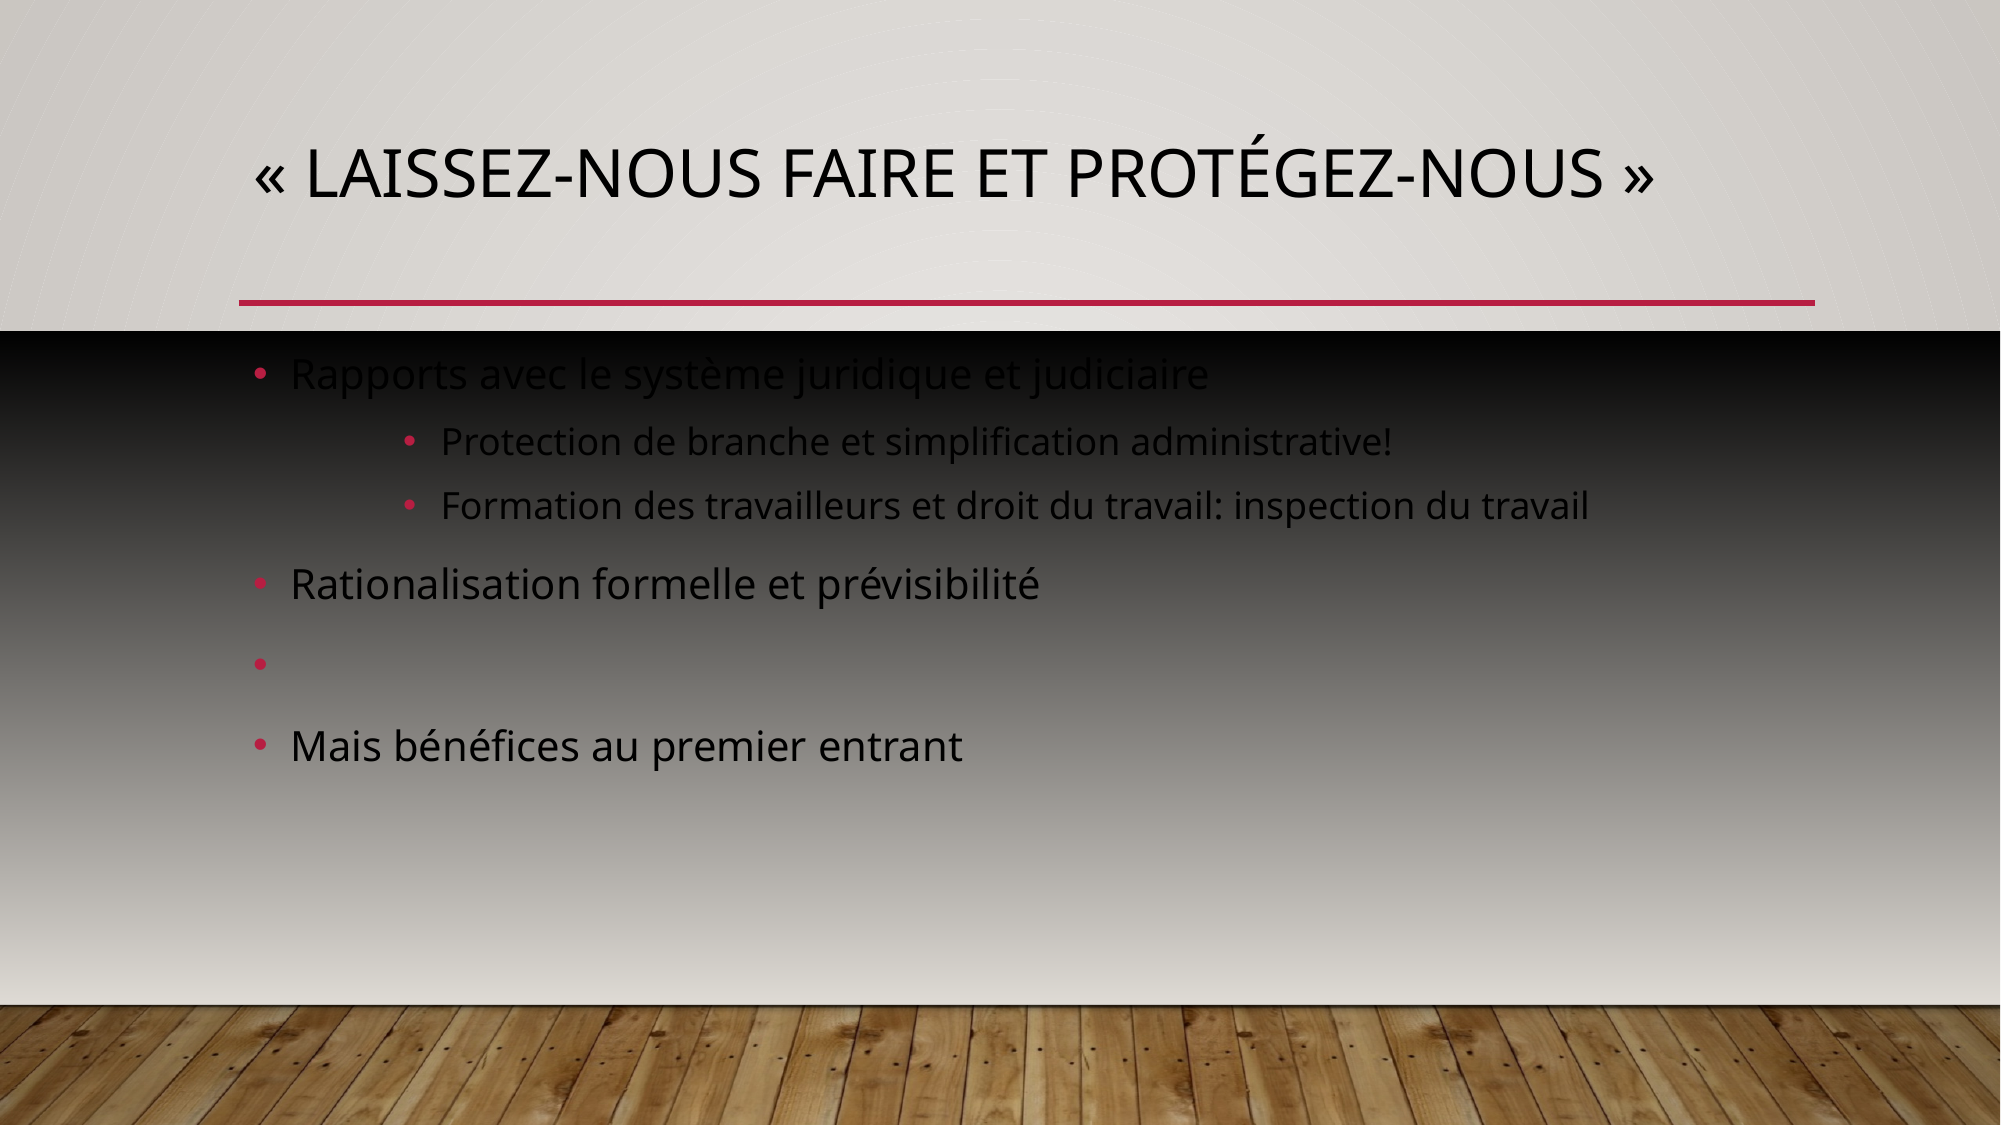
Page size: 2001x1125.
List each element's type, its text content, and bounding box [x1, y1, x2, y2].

list Rapports avec le système juridique et judiciaire Protection de branche et simplification administrative! Formation des travailleurs et droit du travail: inspection du travail Rationalisation formelle et prévisibilité Mais bénéfices au premier entrant [238, 330, 1814, 897]
title « Laissez-nous faire et protégez-nous » [238, 131, 1814, 305]
